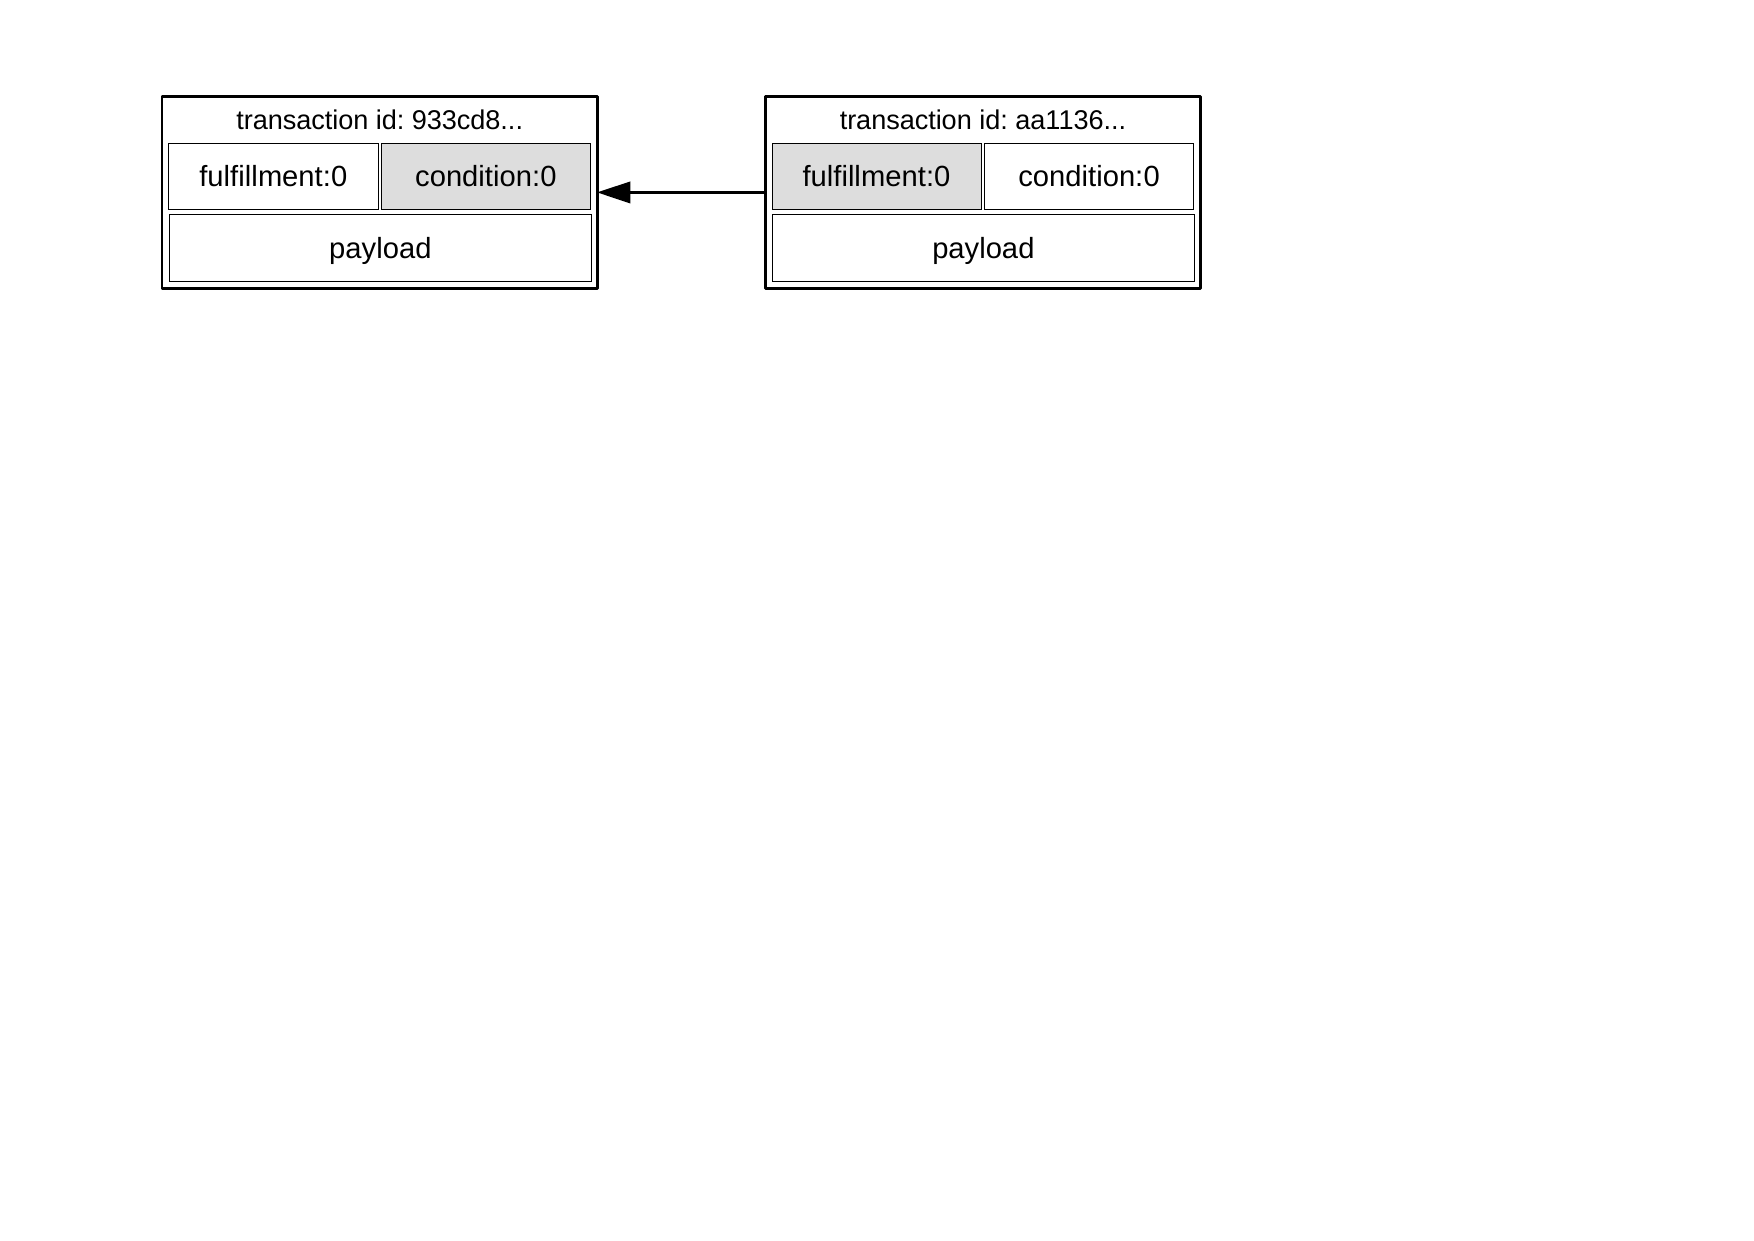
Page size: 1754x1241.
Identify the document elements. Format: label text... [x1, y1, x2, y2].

text_box condition:0 [381, 143, 591, 210]
text_box fulfillment:0 [168, 143, 379, 210]
text_box payload [772, 214, 1195, 282]
text_box fulfillment:0 [772, 143, 982, 210]
text_box payload [169, 214, 592, 282]
text_box condition:0 [984, 143, 1194, 210]
text_box transaction id: aa1136... [765, 96, 1201, 289]
text_box transaction id: 933cd8... [161, 96, 598, 289]
